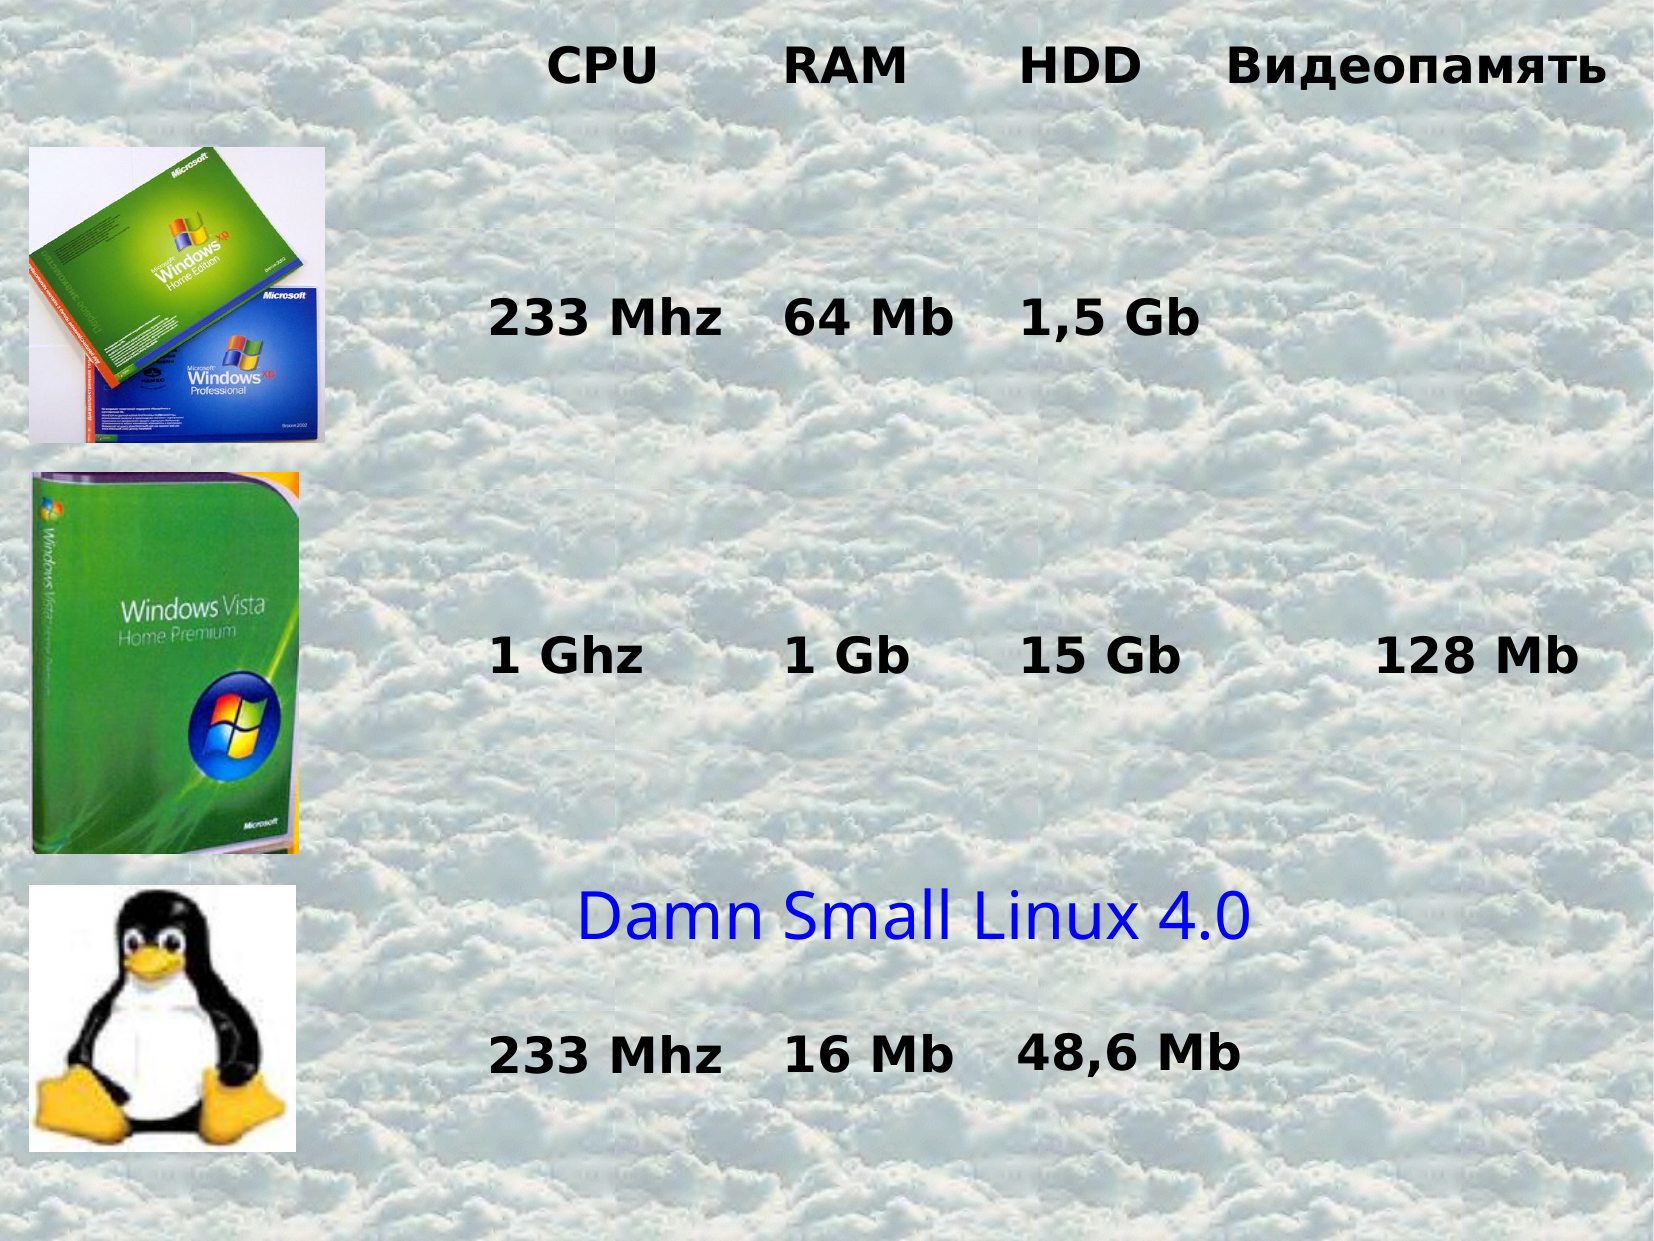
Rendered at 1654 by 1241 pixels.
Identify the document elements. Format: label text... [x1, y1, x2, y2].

text_box 48,6 Mb [1001, 1016, 1268, 1090]
picture [0, 0, 1654, 1241]
text_box 16 Mb [767, 1018, 1034, 1092]
text_box RAM [767, 29, 975, 103]
text_box 1 Ghz [472, 620, 739, 694]
text_box CPU [531, 29, 739, 103]
text_box HDD [1003, 29, 1210, 103]
text_box 233 Mhz [472, 1019, 739, 1093]
text_box Видеопамять [1210, 29, 1625, 103]
text_box Damn Small Linux 4.0 [561, 861, 1359, 975]
text_box 233 Mhz [472, 281, 739, 355]
text_box 15 Gb [1003, 620, 1270, 694]
text_box 1 Gb [767, 620, 945, 694]
text_box 1,5 Gb [1003, 281, 1270, 355]
text_box 128 Mb [1358, 620, 1625, 694]
text_box 64 Mb [767, 281, 1003, 355]
